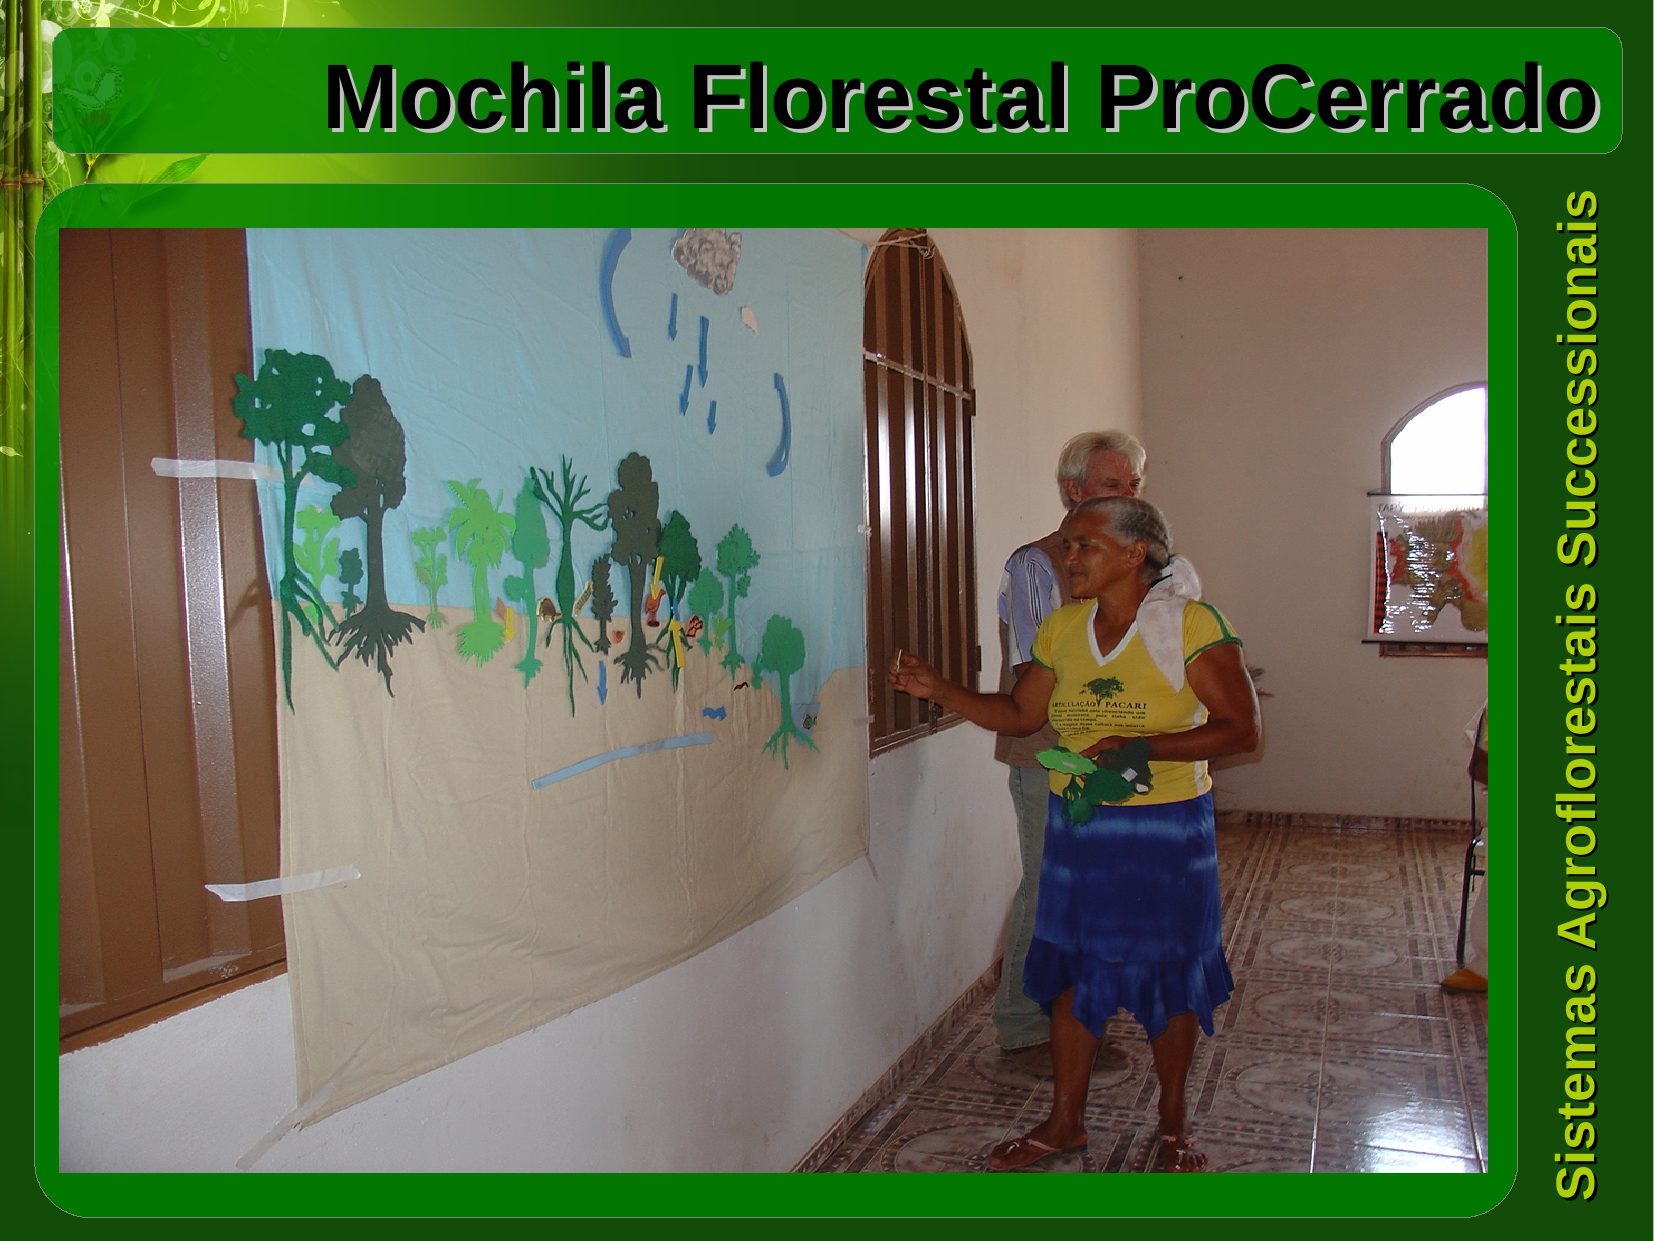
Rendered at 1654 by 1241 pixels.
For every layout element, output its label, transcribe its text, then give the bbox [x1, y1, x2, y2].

picture [0, 0, 1654, 1241]
title Mochila Florestal ProCerrado [305, 45, 1620, 149]
